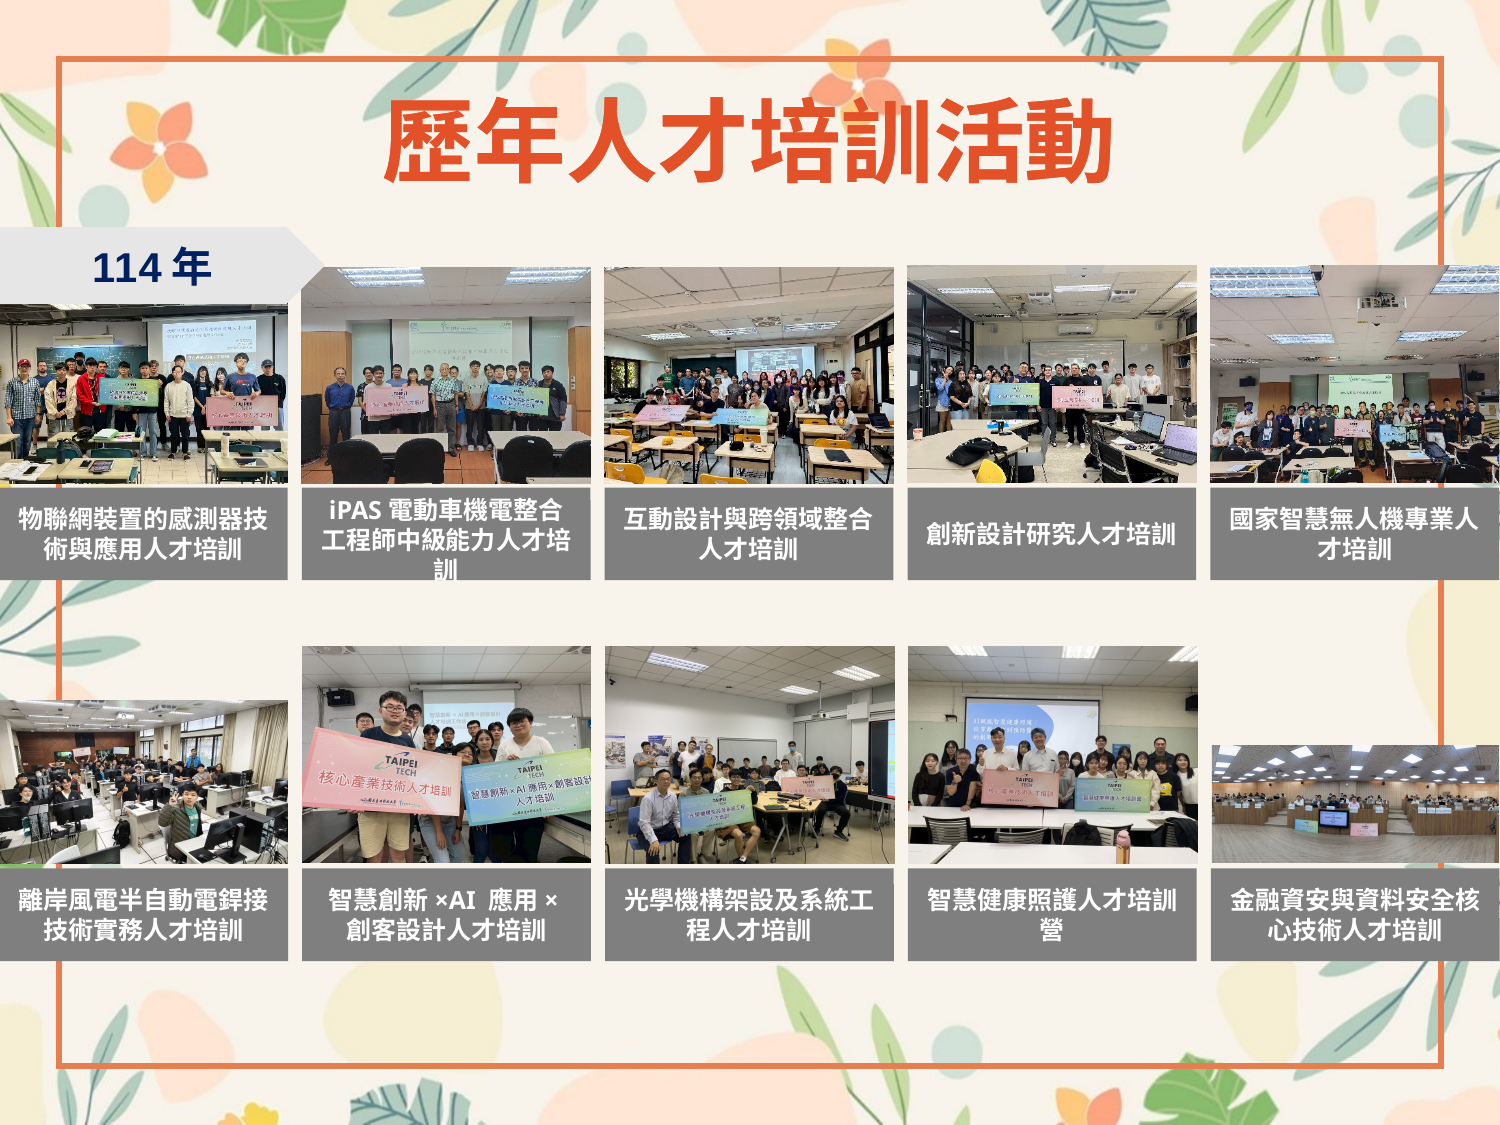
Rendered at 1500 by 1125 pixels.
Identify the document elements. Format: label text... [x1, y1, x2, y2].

text_box 創新設計研究人才培訓 [907, 487, 1197, 581]
text_box 歷年人才培訓活動 [246, 77, 1254, 202]
text_box 光學機構架設及系統工程人才培訓 [605, 868, 894, 962]
picture [0, 0, 1500, 1063]
text_box 智慧創新×AI 應用×創客設計人才培訓 [302, 868, 591, 962]
text_box 智慧健康照護人才培訓營 [907, 868, 1197, 962]
text_box 金融資安與資料安全核心技術人才培訓 [1210, 868, 1500, 962]
text_box 互動設計與跨領域整合人才培訓 [604, 487, 894, 581]
text_box 物聯網裝置的感測器技術與應用人才培訓 [0, 487, 288, 581]
text_box iPAS電動車機電整合工程師中級能力人才培訓 [301, 487, 591, 581]
text_box 離岸風電半自動電銲接技術實務人才培訓 [0, 868, 289, 962]
text_box 114年 [0, 227, 325, 305]
text_box 國家智慧無人機專業人才培訓 [1210, 487, 1500, 581]
picture [0, 962, 1500, 1125]
